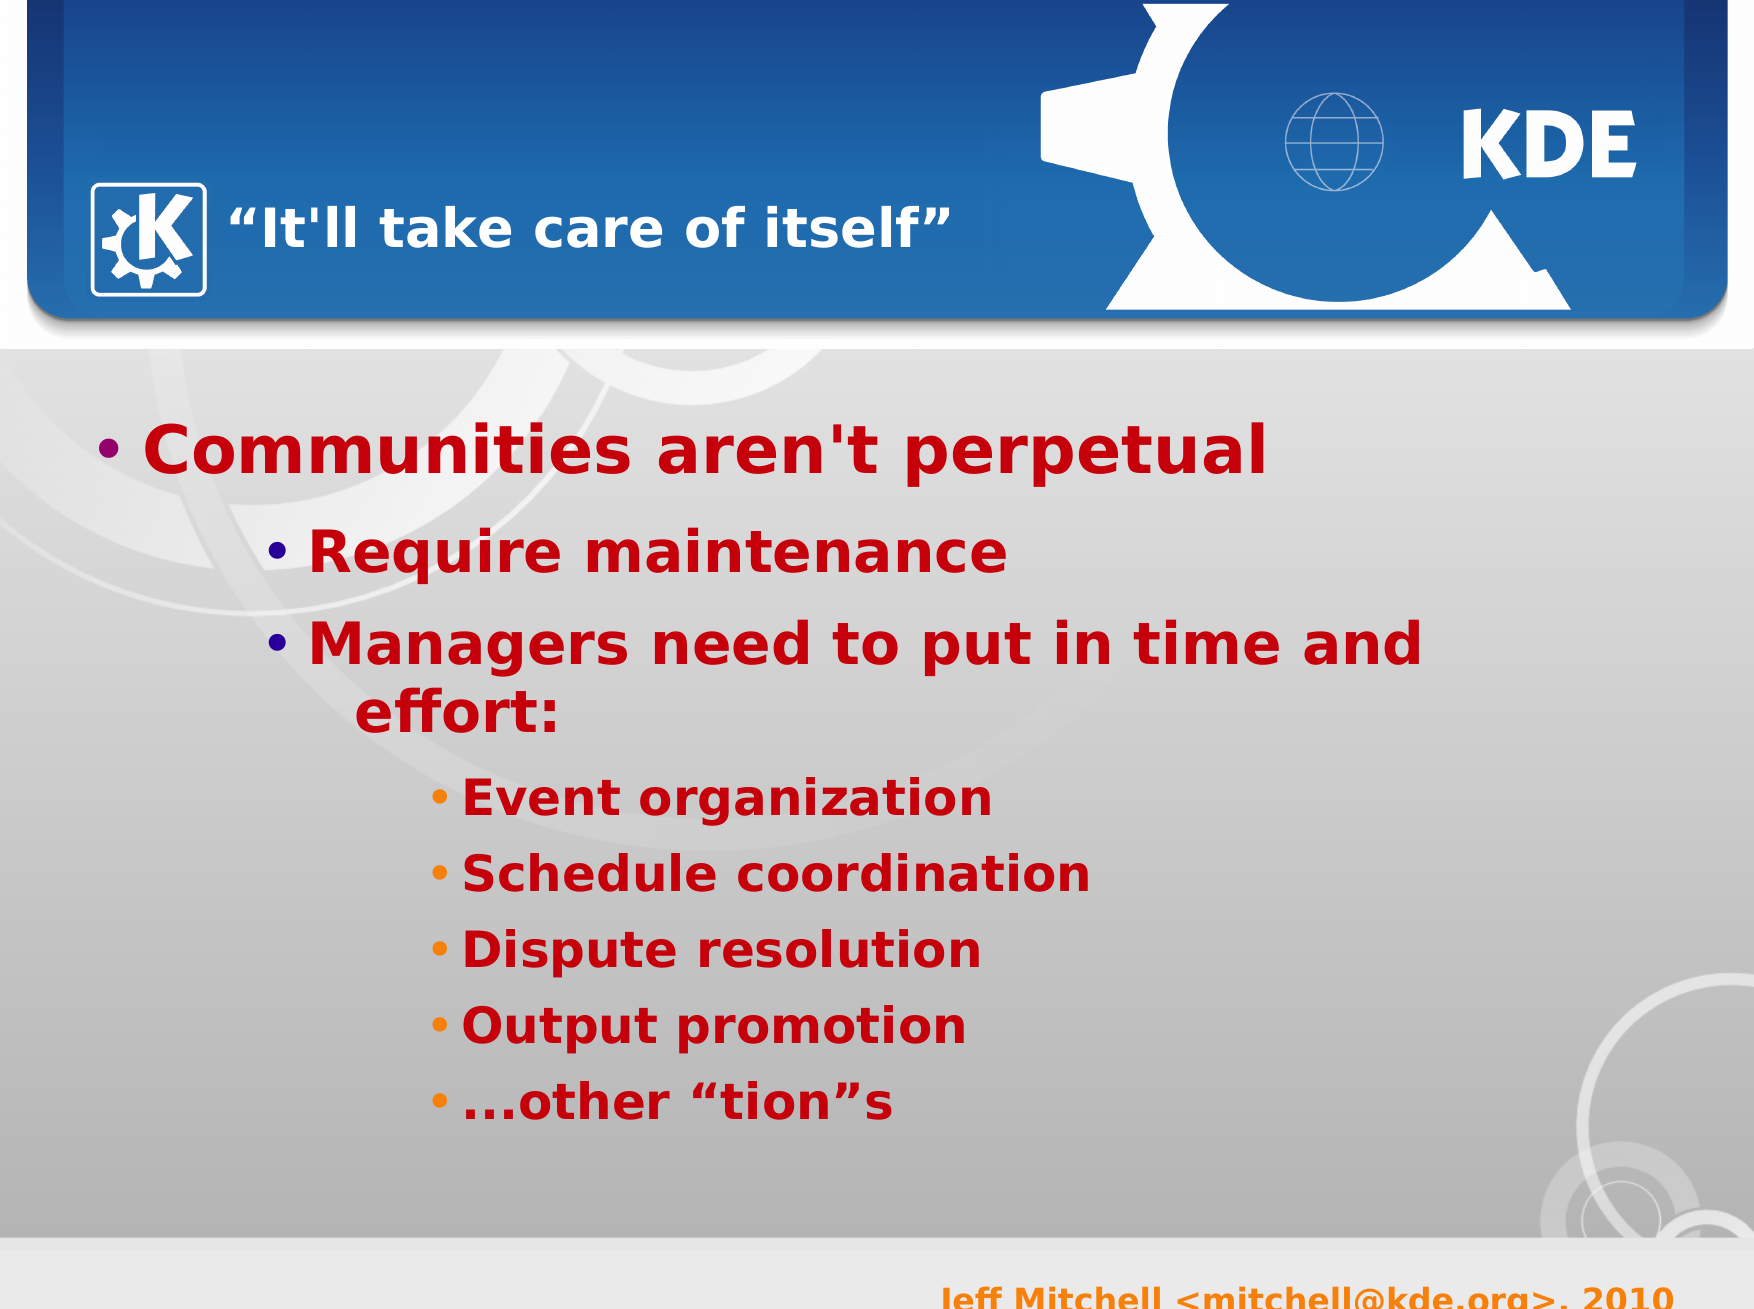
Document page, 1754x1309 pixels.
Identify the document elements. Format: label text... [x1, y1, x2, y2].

list Communities aren't perpetual Require maintenance Managers need to put in time and effort: Event organization Schedule coordination Dispute resolution Output promotion ...other “tion”s [71, 411, 1651, 1148]
title “It'll take care of itself” [225, 194, 1126, 264]
picture [0, 0, 1754, 1237]
